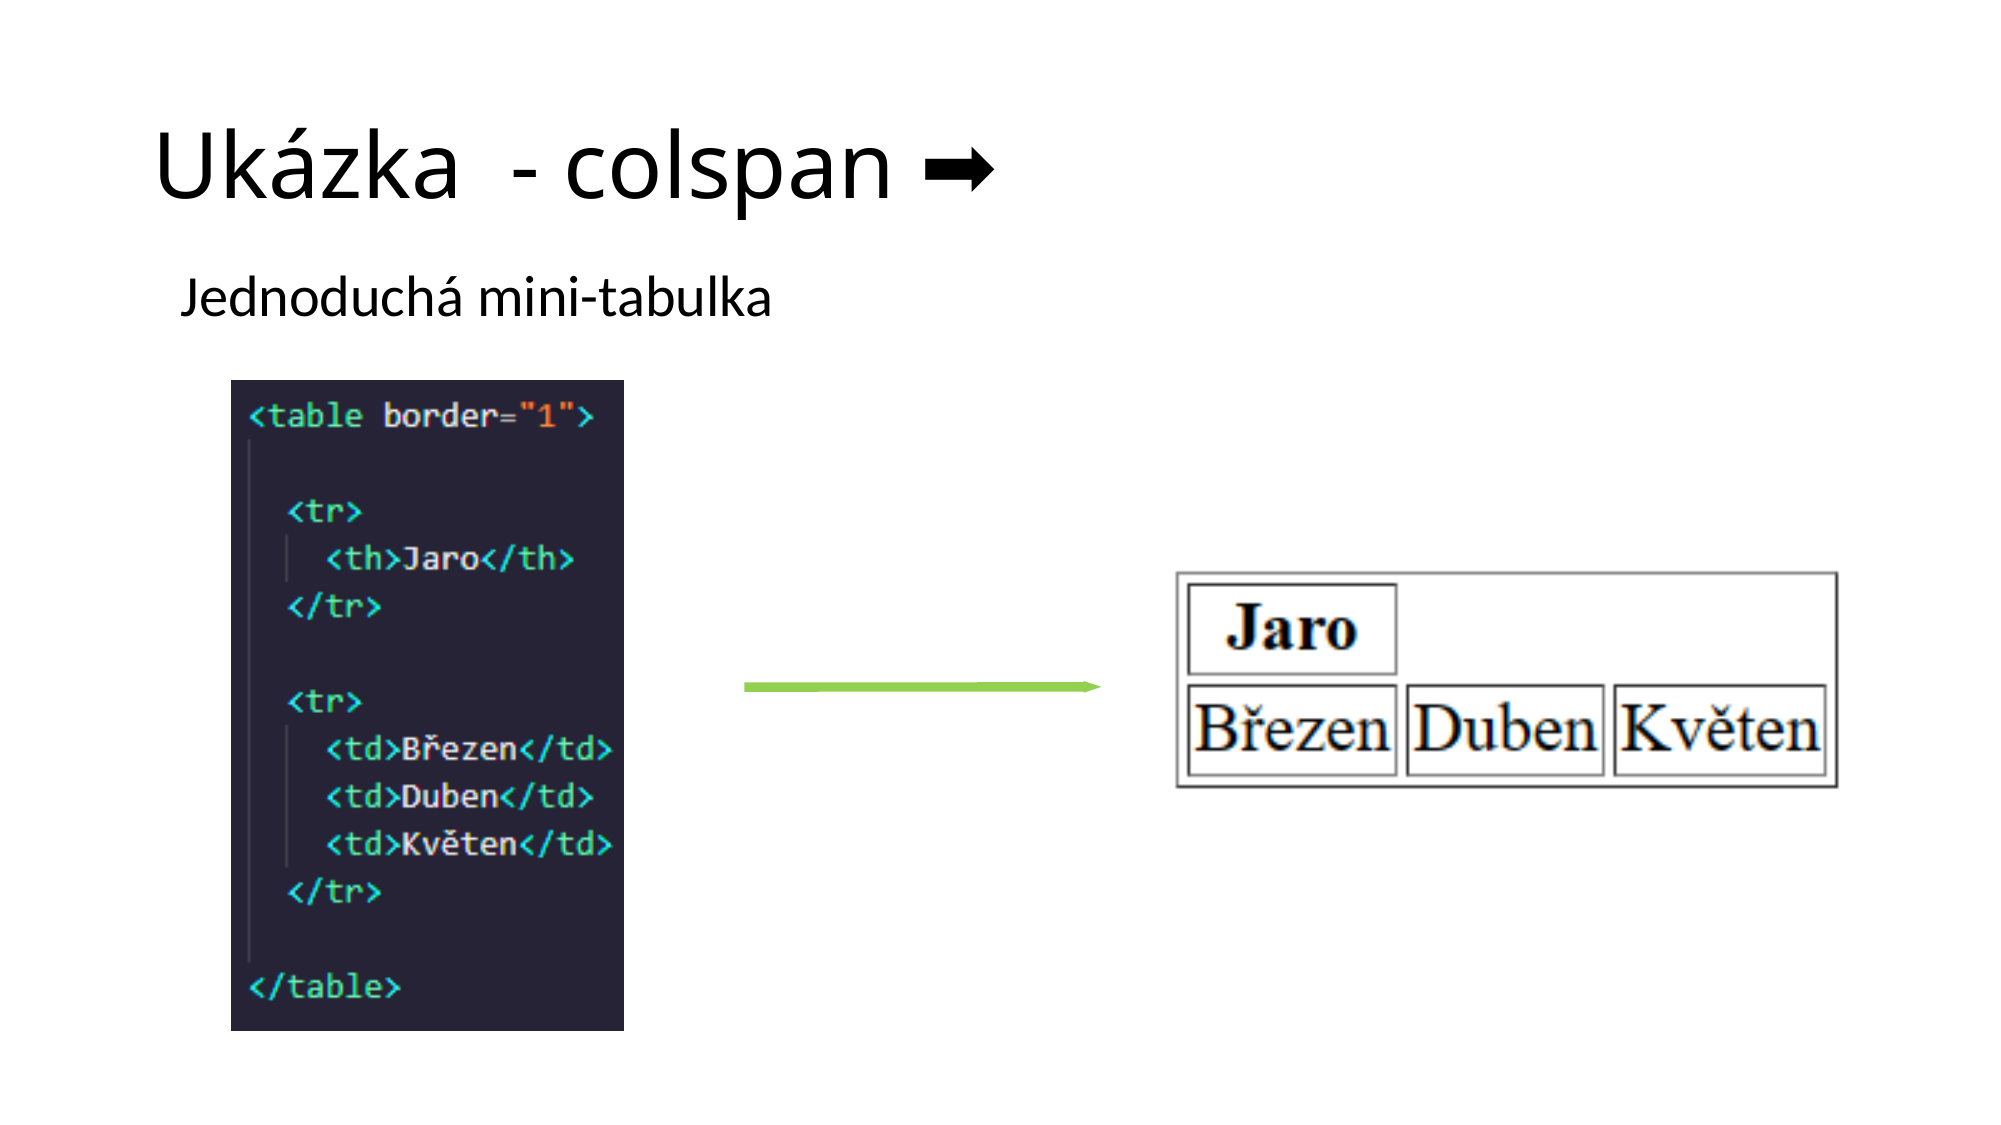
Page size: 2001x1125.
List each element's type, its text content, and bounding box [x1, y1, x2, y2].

title Ukázka - colspan ➡️ [137, 59, 1863, 278]
picture [1171, 561, 1842, 792]
list Jednoduchá mini-tabulka [165, 258, 1891, 973]
picture [231, 380, 624, 1031]
